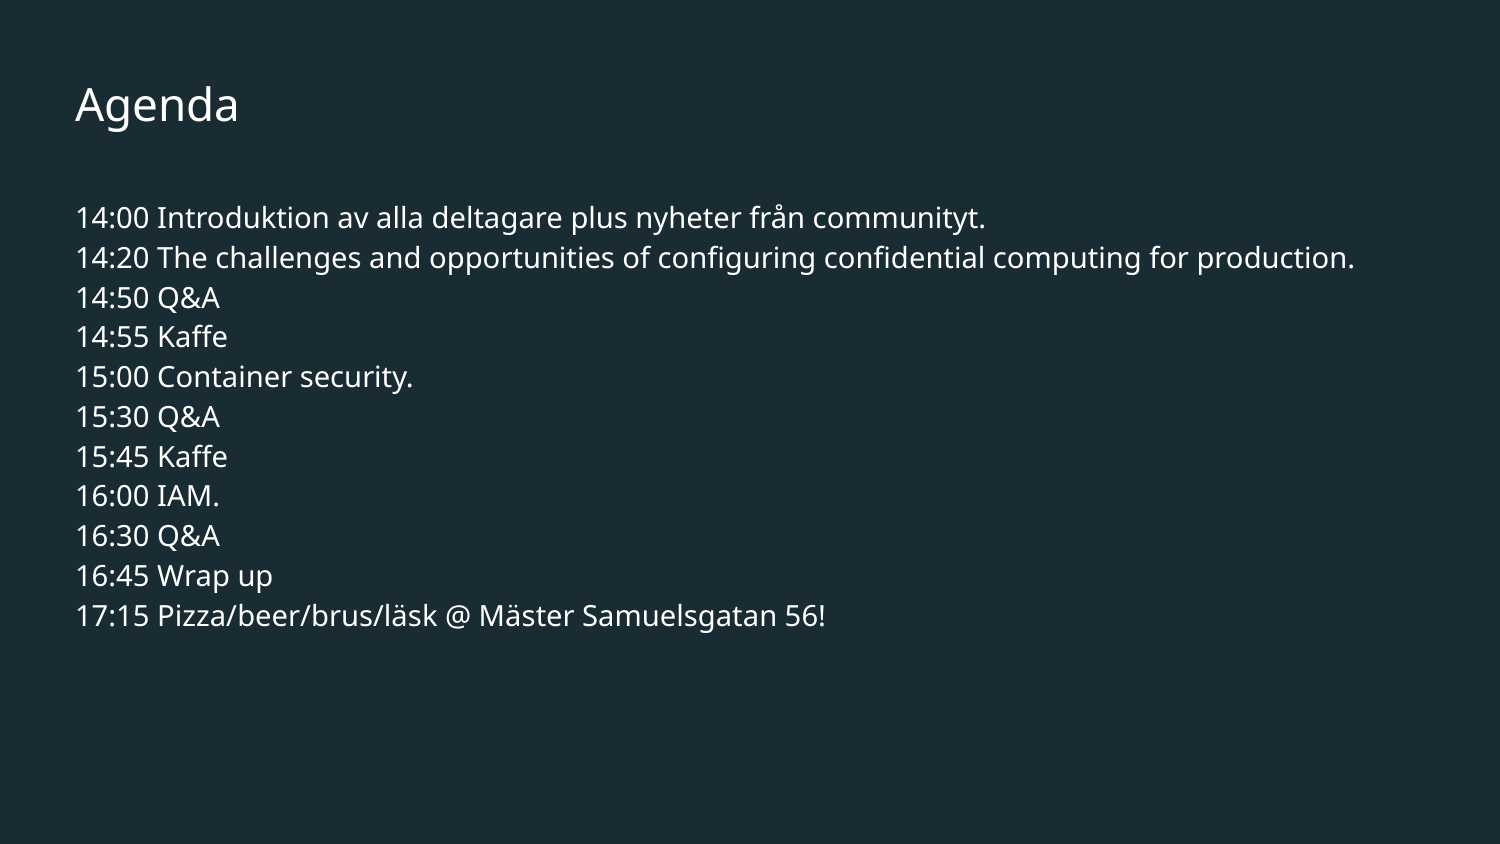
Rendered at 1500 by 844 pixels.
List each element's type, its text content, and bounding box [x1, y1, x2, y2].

list 14:00 Introduktion av alla deltagare plus nyheter från communityt. 14:20 The challenges and opportunities of configuring confidential computing for production. 14:50 Q&A 14:55 Kaffe 15:00 Container security. 15:30 Q&A 15:45 Kaffe 16:00 IAM. 16:30 Q&A 16:45 Wrap up 17:15 Pizza/beer/brus/läsk @ Mäster Samuelsgatan 56! [75, 197, 1425, 687]
title Agenda [75, 33, 1425, 175]
